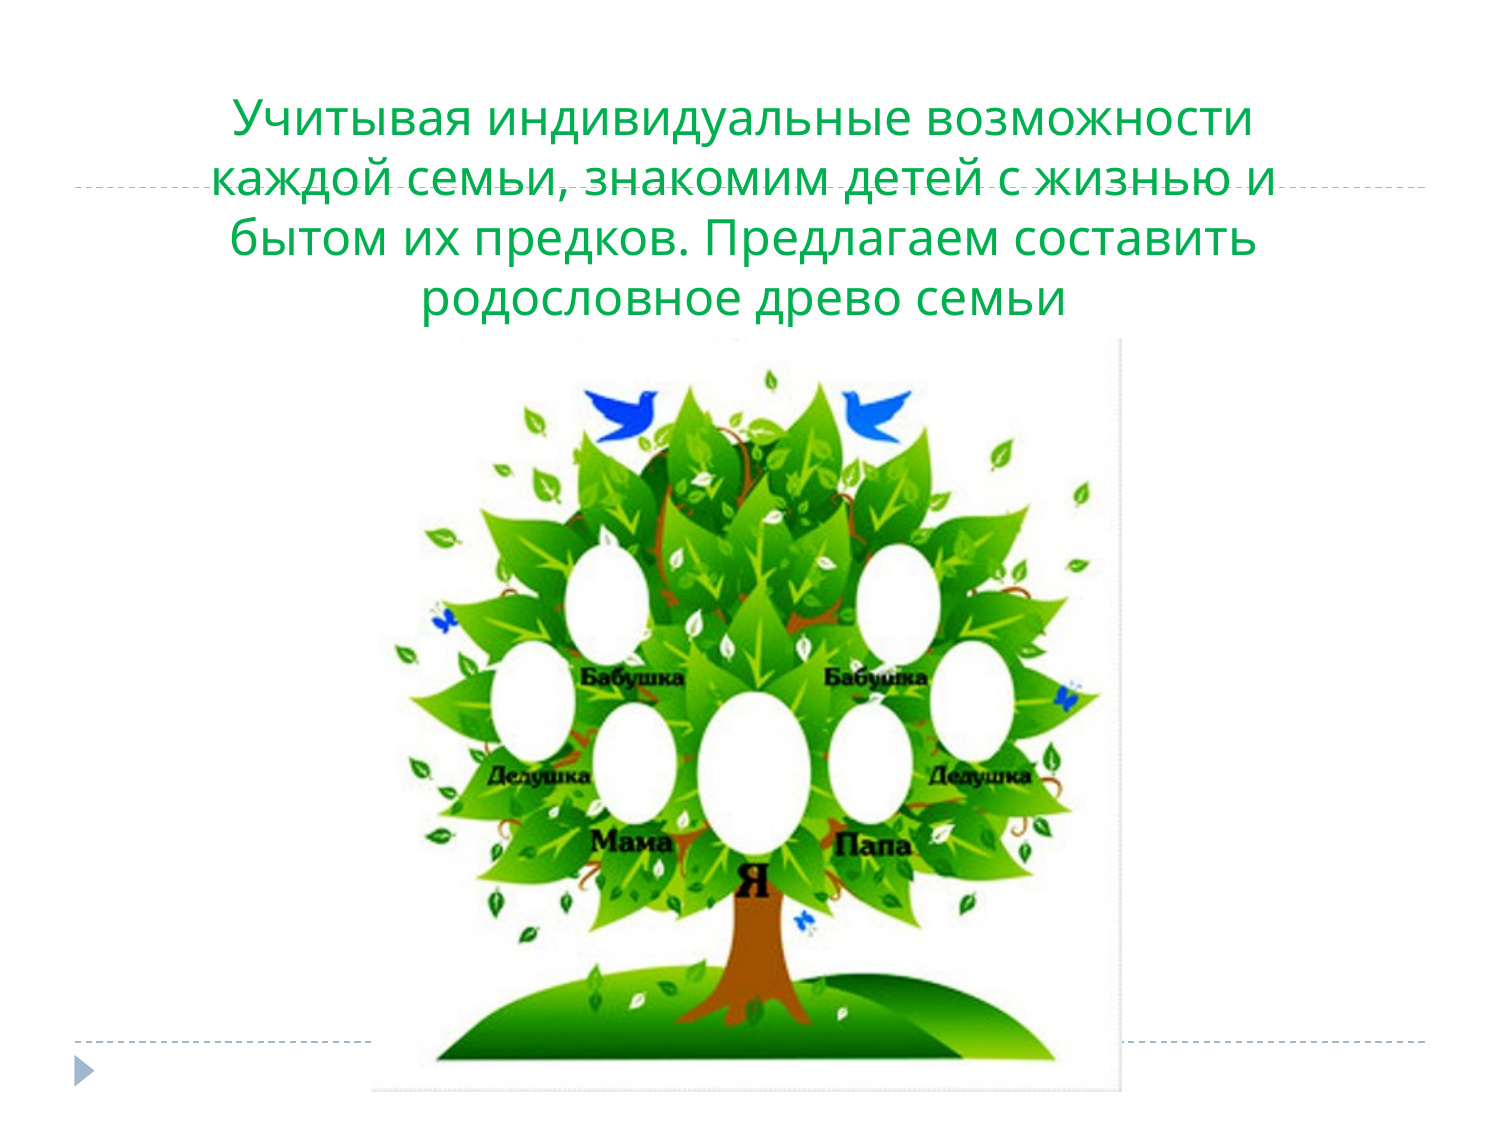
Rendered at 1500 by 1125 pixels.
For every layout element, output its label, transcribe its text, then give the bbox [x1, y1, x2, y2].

picture [371, 338, 1122, 1092]
text_box Учитывая индивидуальные возможности каждой семьи, знакомим детей с жизнью и бытом их предков. Предлагаем составить родословное древо семьи [147, 78, 1341, 333]
